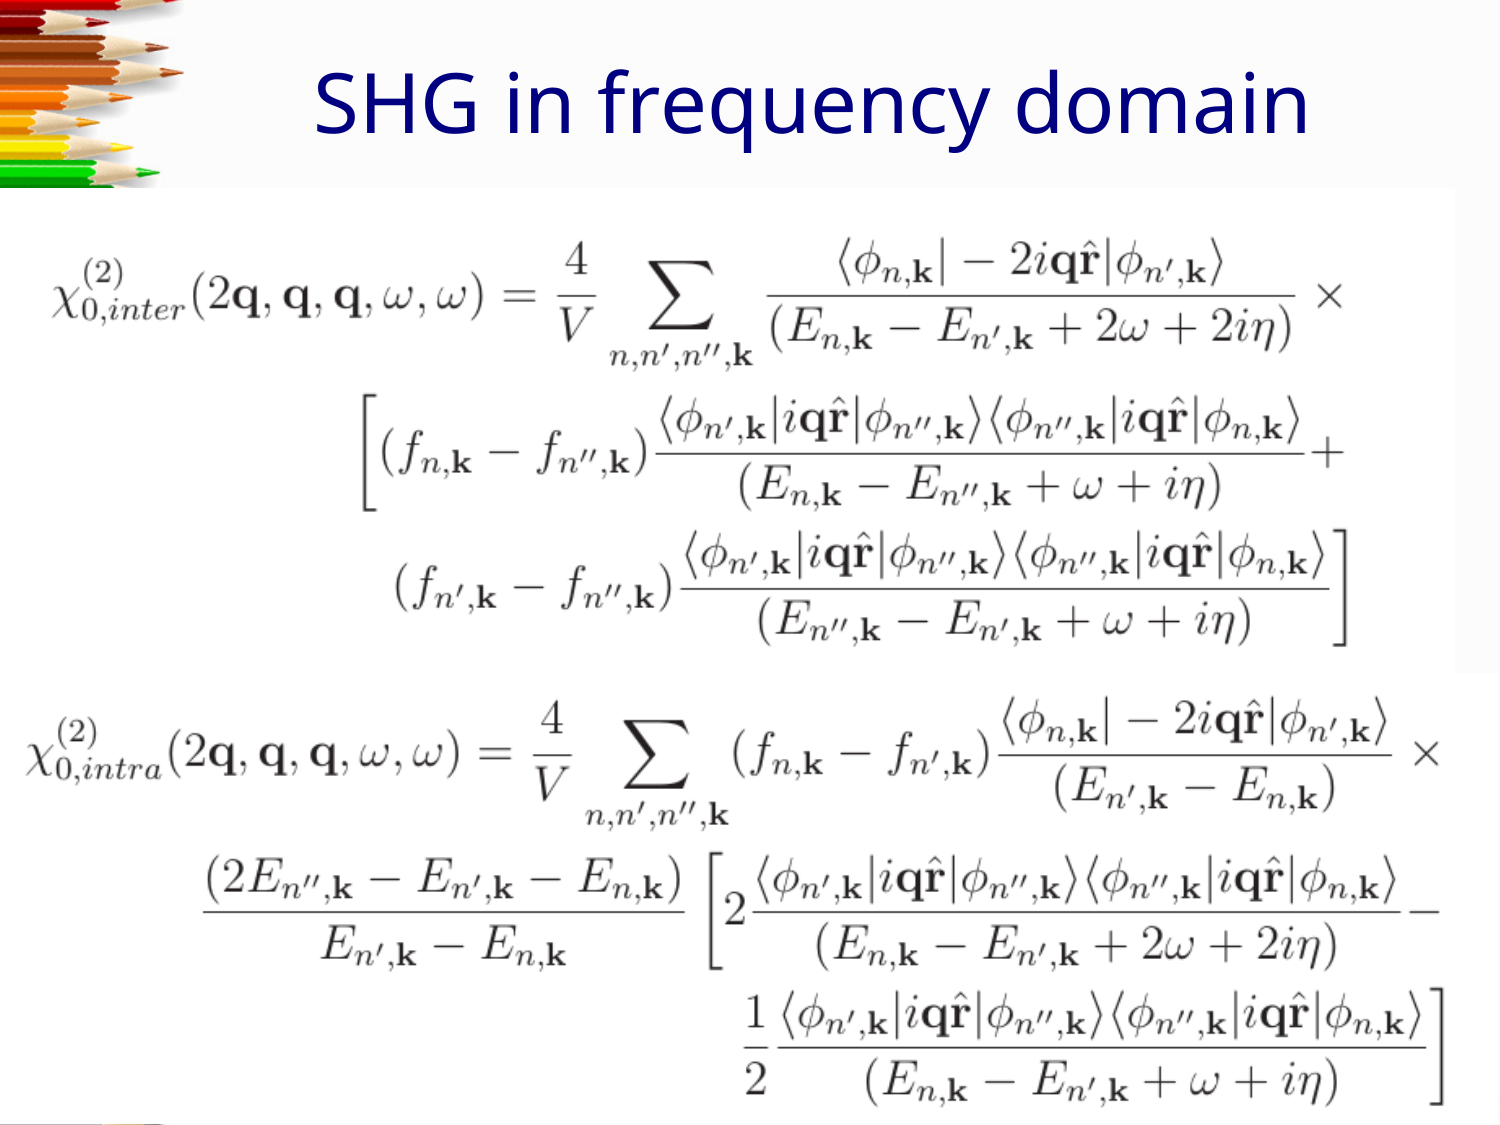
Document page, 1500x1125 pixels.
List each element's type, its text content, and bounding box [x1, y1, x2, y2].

picture [0, 0, 1500, 1125]
title SHG in frequency domain [138, 6, 1489, 195]
